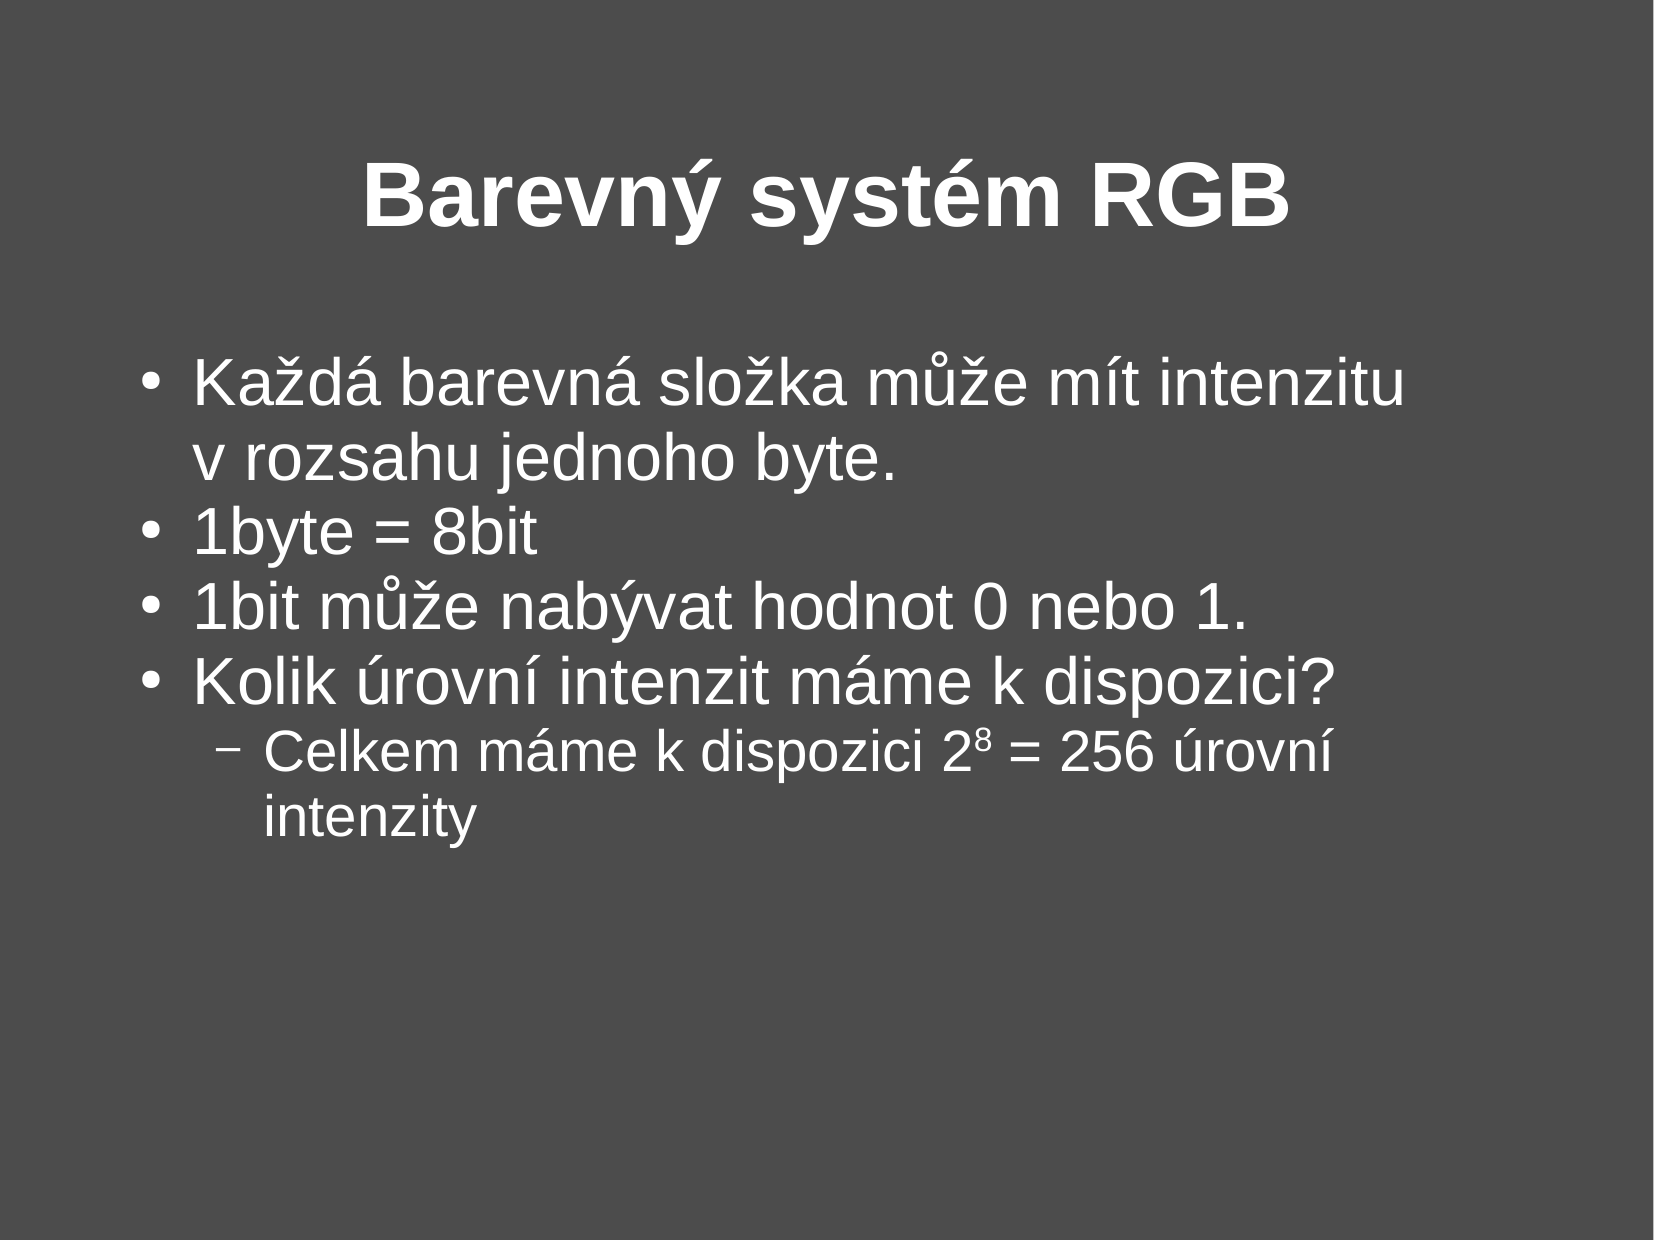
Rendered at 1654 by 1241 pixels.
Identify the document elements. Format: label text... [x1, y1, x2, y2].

title Barevný systém RGB [121, 91, 1534, 299]
list Každá barevná složka může mít intenzitu v rozsahu jednoho byte. 1byte = 8bit 1bit může nabývat hodnot 0 nebo 1. Kolik úrovní intenzit máme k dispozici? Celkem máme k dispozici 28 = 256 úrovní intenzity [121, 344, 1534, 1112]
